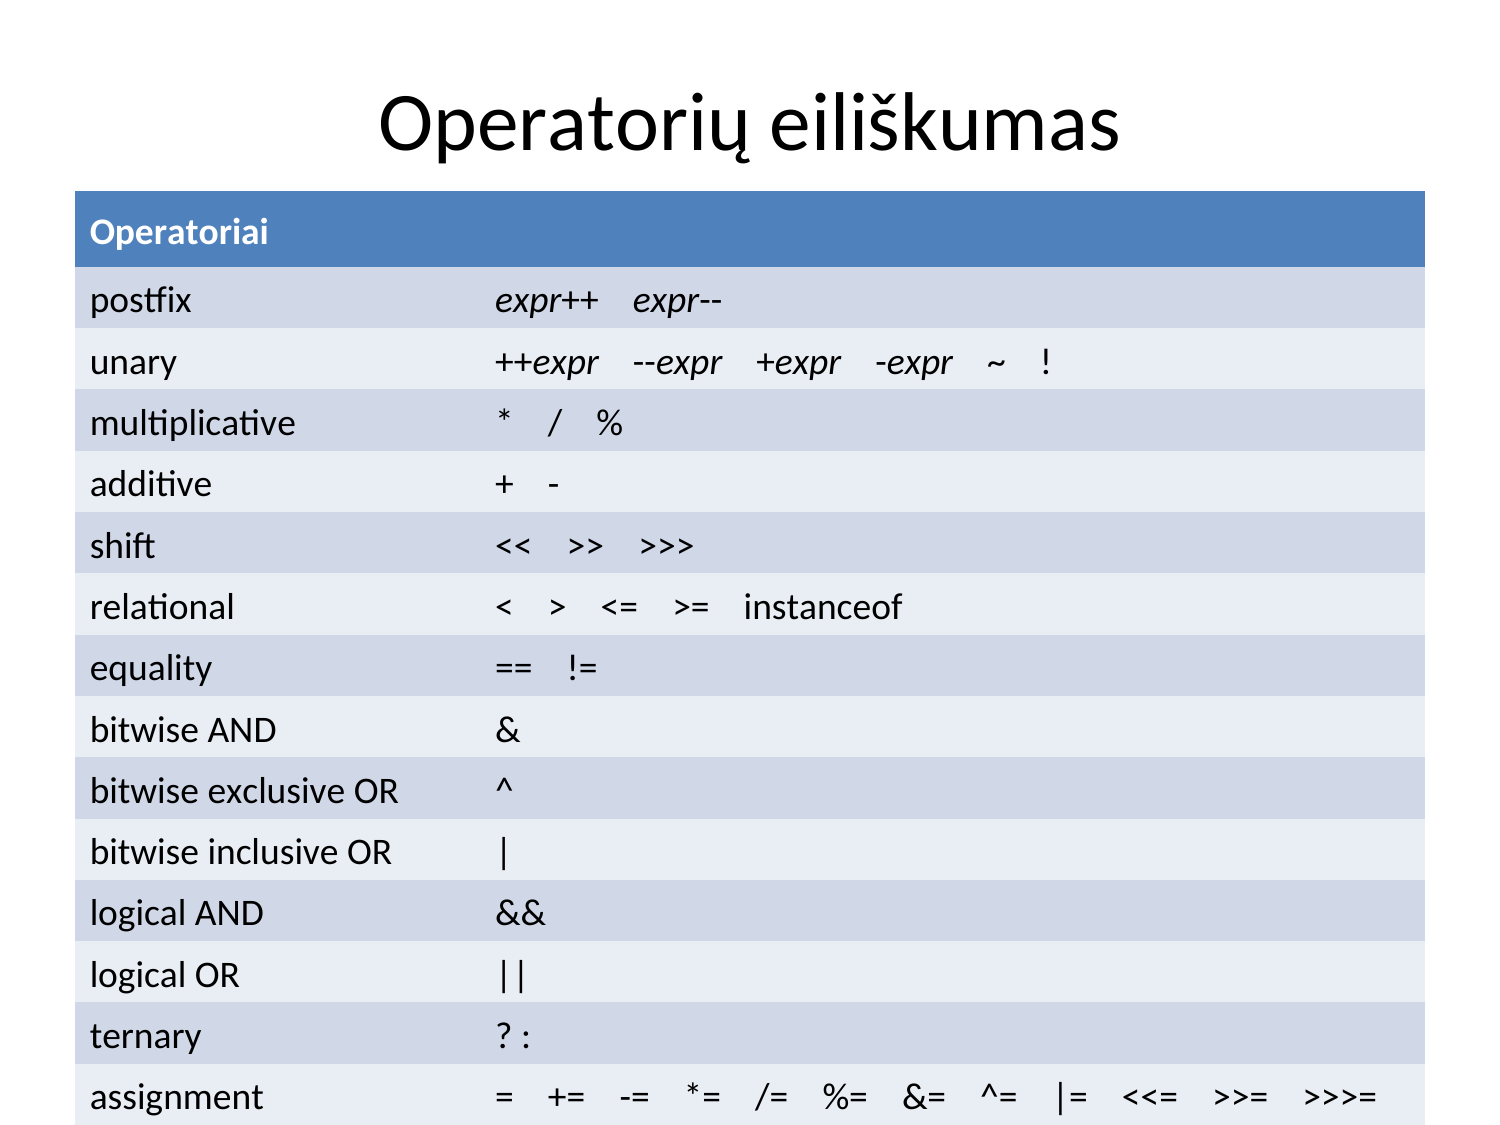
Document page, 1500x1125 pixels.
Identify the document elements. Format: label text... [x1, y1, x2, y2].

table_cell < > <= >= instanceof [480, 573, 1425, 635]
table_cell bitwise exclusive OR [75, 757, 480, 819]
table_cell ^ [480, 757, 1425, 819]
table_cell relational [75, 573, 480, 635]
text_box Operatorių eiliškumas [75, 23, 1426, 211]
table_cell logical AND [75, 880, 480, 941]
table_cell && [480, 880, 1425, 941]
table_header [480, 191, 1425, 267]
table_cell + - [480, 451, 1425, 512]
table_cell assignment [75, 1064, 480, 1125]
table_cell postfix [75, 267, 480, 328]
table_cell * / % [480, 389, 1425, 451]
table_cell bitwise inclusive OR [75, 819, 480, 880]
table_cell << >> >>> [480, 512, 1425, 573]
table_cell shift [75, 512, 480, 573]
table_header Operatoriai [75, 191, 480, 267]
table_cell ++expr --expr +expr -expr ~ ! [480, 328, 1425, 389]
table_cell ternary [75, 1002, 480, 1064]
table_cell ? : [480, 1002, 1425, 1064]
table_cell equality [75, 635, 480, 696]
table_cell || [480, 941, 1425, 1002]
table_cell unary [75, 328, 480, 389]
table_cell == != [480, 635, 1425, 696]
table_cell additive [75, 451, 480, 512]
table_cell expr++ expr-- [480, 267, 1425, 328]
table_cell & [480, 696, 1425, 757]
table_cell multiplicative [75, 389, 480, 451]
table_cell | [480, 819, 1425, 880]
table_cell bitwise AND [75, 696, 480, 757]
table_cell = += -= *= /= %= &= ^= |= <<= >>= >>>= [480, 1064, 1425, 1125]
table_cell logical OR [75, 941, 480, 1002]
